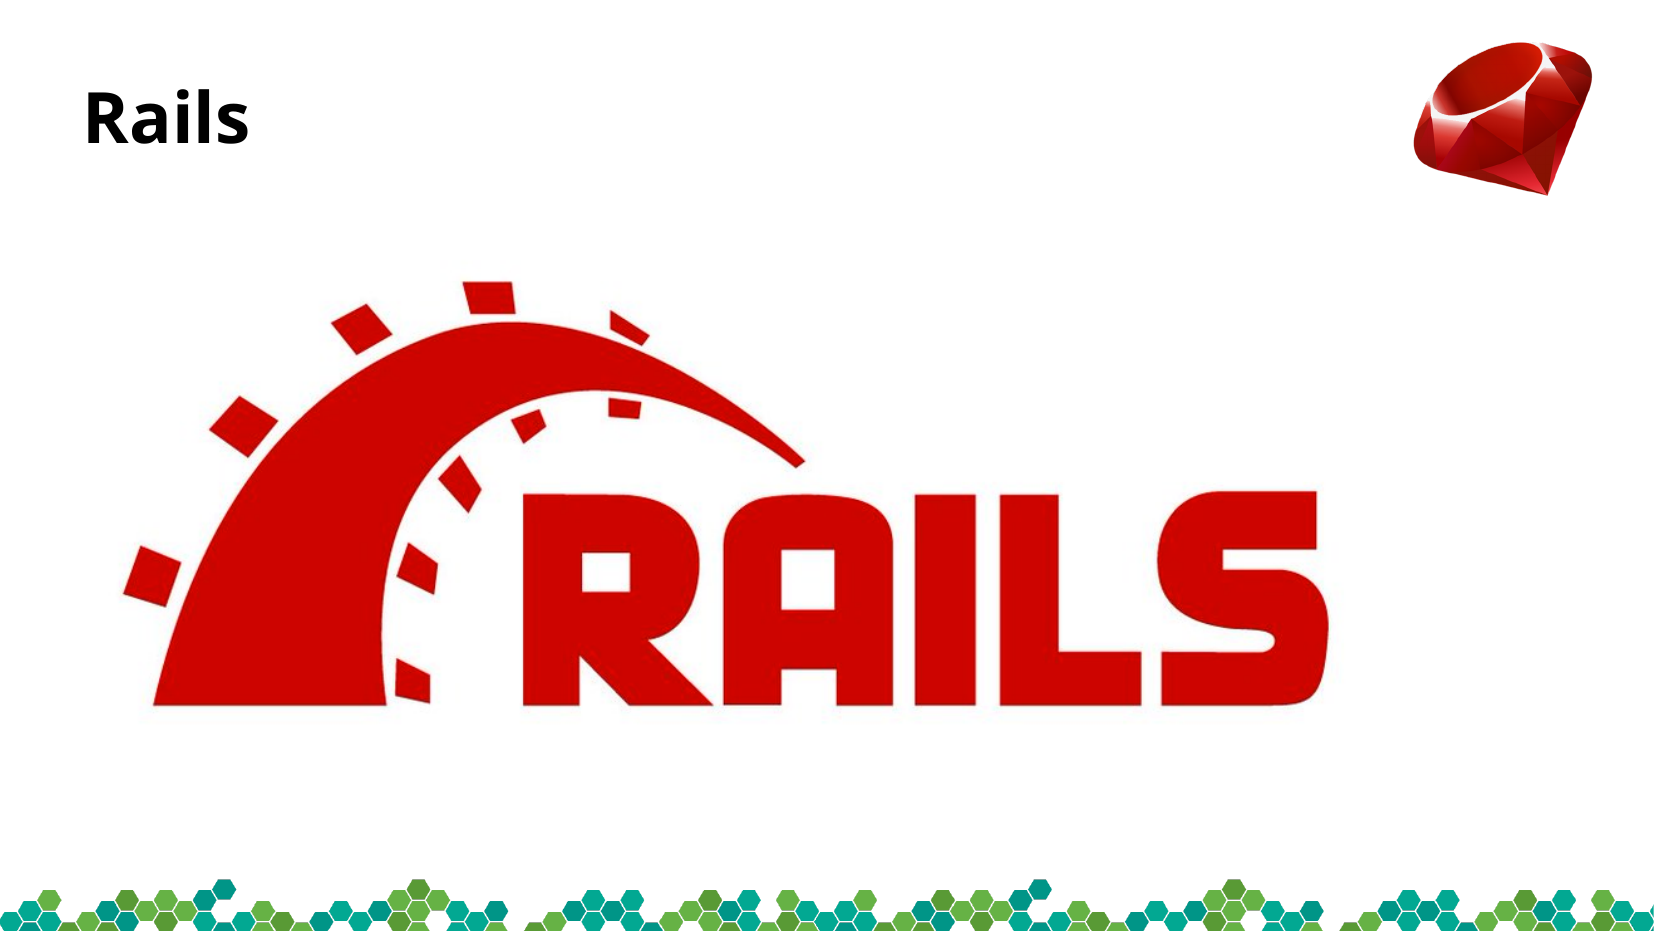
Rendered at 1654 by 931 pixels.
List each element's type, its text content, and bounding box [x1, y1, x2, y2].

picture [1408, 37, 1595, 201]
text_box Rails [82, 37, 1408, 193]
picture [0, 871, 1654, 931]
picture [99, 221, 1384, 814]
